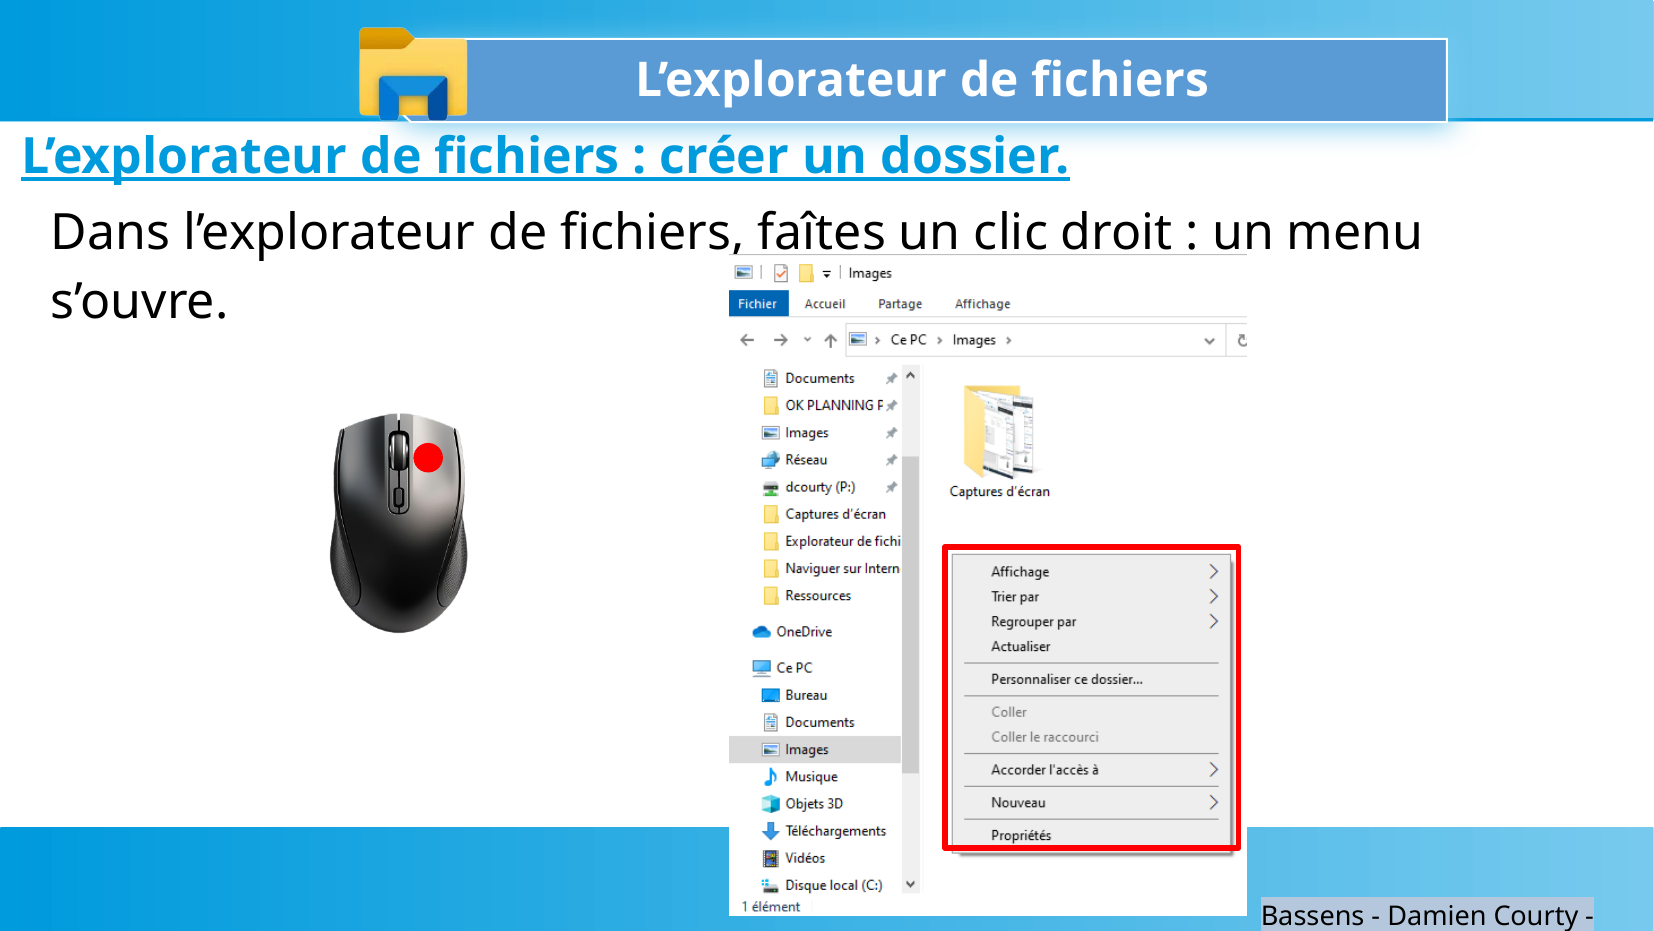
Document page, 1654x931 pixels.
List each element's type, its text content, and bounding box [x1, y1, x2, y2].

picture [354, 21, 476, 125]
picture [236, 354, 562, 680]
text_box L’explorateur de fichiers [476, 38, 1447, 112]
text_box [944, 546, 1239, 848]
picture [729, 254, 1247, 916]
text_box Dans l’explorateur de fichiers, faîtes un clic droit : un menu s’ouvre. [36, 188, 1625, 296]
text_box L’explorateur de fichiers : créer un dossier. [6, 112, 1565, 228]
text_box Bassens - Damien Courty - 2024 [1246, 889, 1654, 931]
text_box [413, 442, 443, 473]
